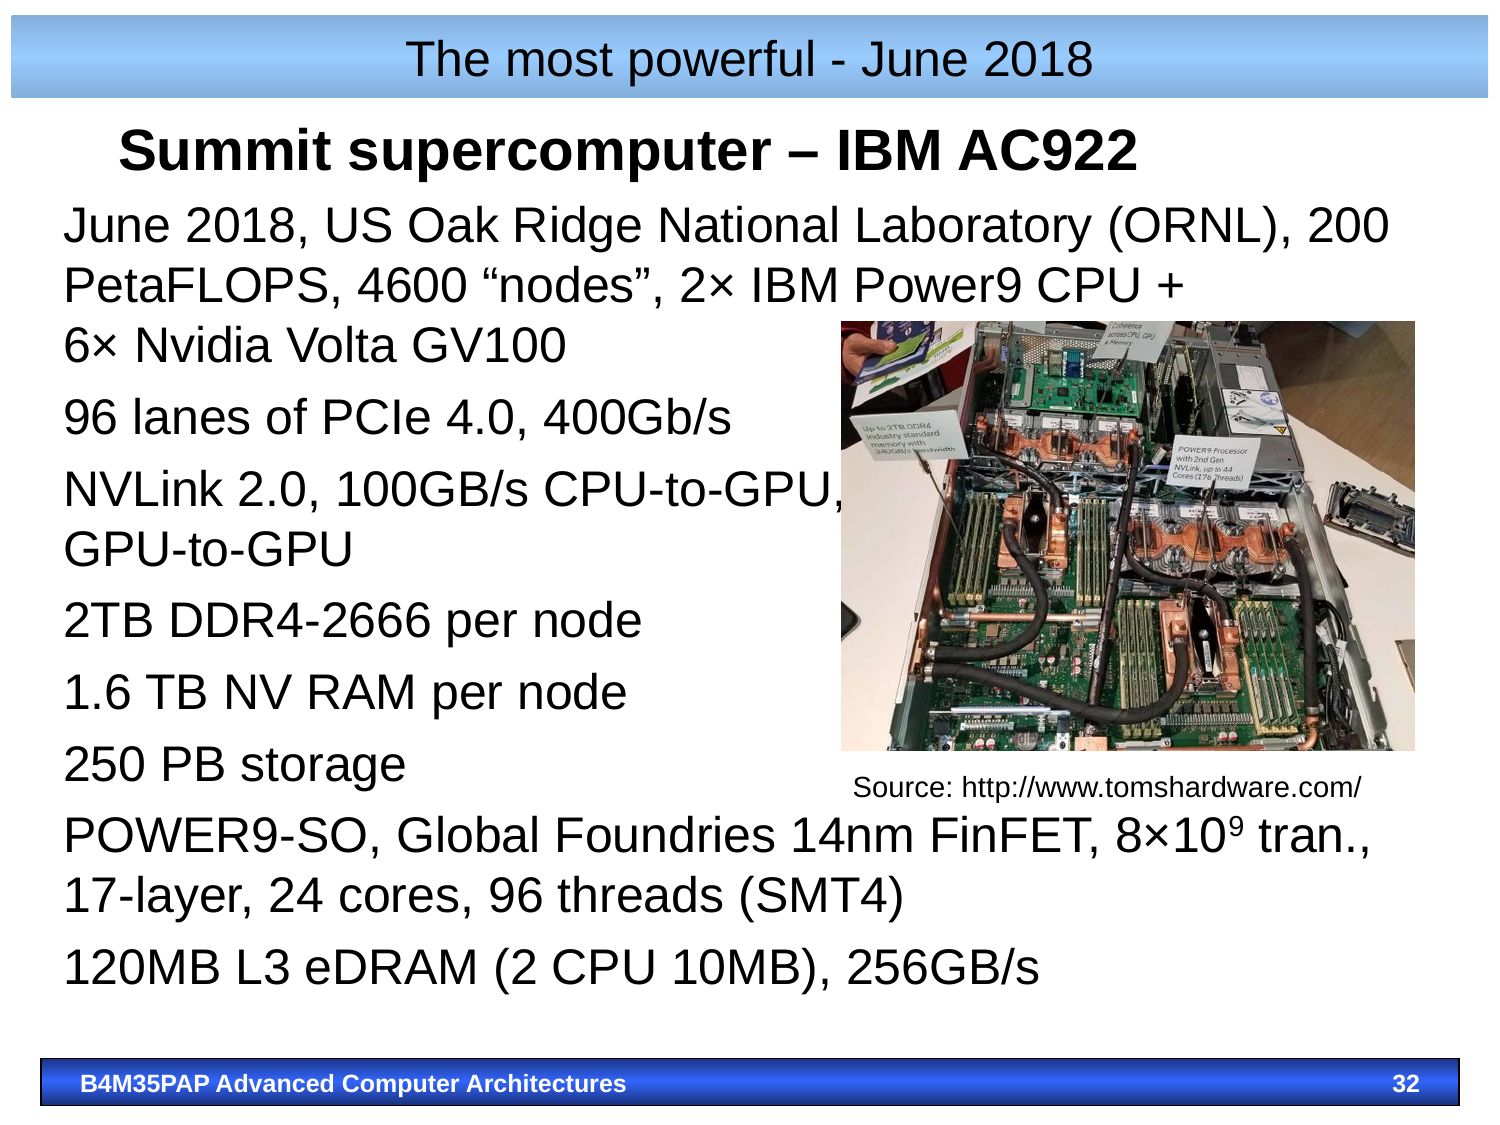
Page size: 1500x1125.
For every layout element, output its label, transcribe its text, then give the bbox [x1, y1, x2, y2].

text_box Summit supercomputer – IBM AC922 [67, 109, 1231, 190]
title The most powerful - June 2018 [11, 15, 1489, 98]
text_box June 2018, US Oak Ridge National Laboratory (ORNL), 200 PetaFLOPS, 4600 “nodes”, 2× IBM Power9 CPU + 6× Nvidia Volta GV100 96 lanes of PCIe 4.0, 400Gb/s NVLink 2.0, 100GB/s CPU-to-GPU, GPU-to-GPU 2TB DDR4-2666 per node 1.6 TB NV RAM per node 250 PB storage POWER9-SO, Global Foundries 14nm FinFET, 8×109 tran., 17-layer, 24 cores, 96 threads (SMT4) 120MB L3 eDRAM (2 CPU 10MB), 256GB/s [48, 185, 1412, 1019]
text_box Source: http://www.tomshardware.com/ [837, 763, 1392, 814]
picture [841, 321, 1415, 751]
